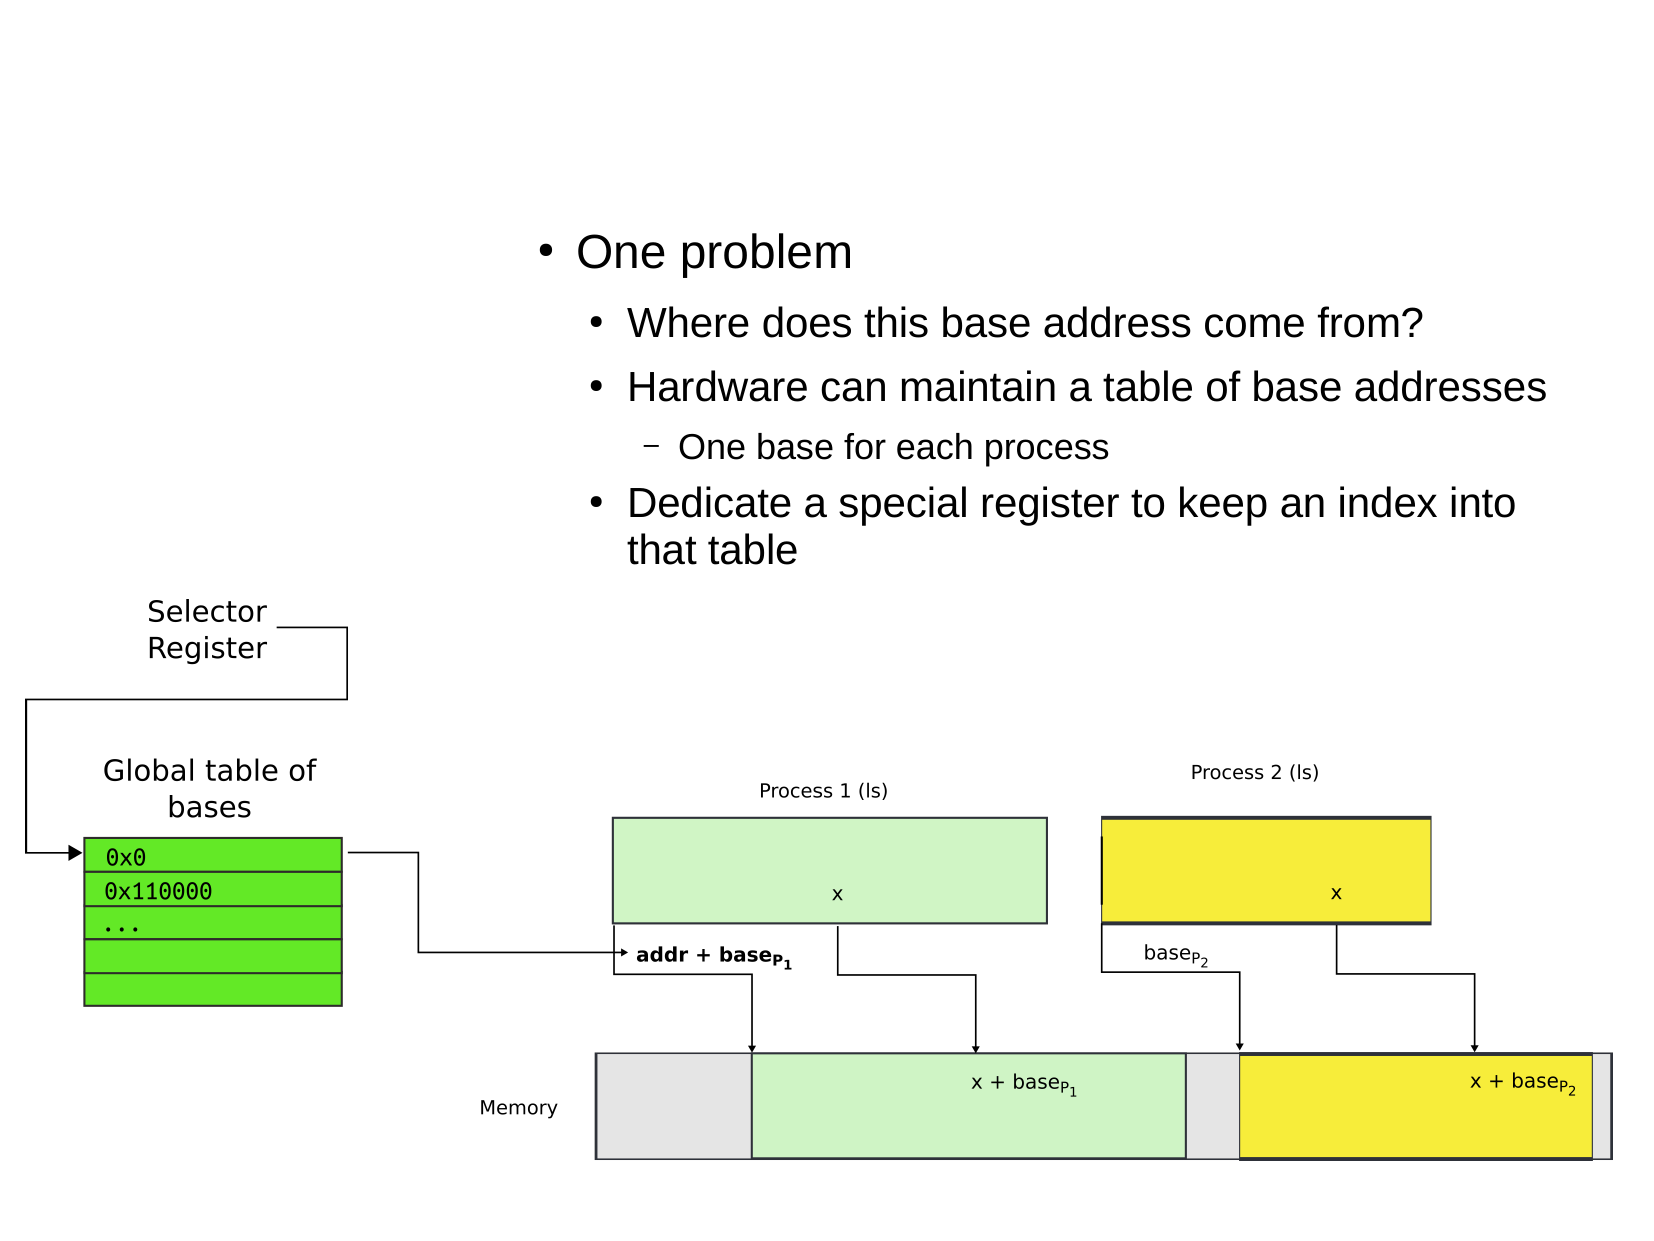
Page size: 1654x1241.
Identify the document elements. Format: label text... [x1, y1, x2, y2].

list One problem Where does this base address come from? Hardware can maintain a table of base addresses One base for each process Dedicate a special register to keep an index into that table [525, 225, 1571, 599]
picture [25, 599, 1613, 1161]
